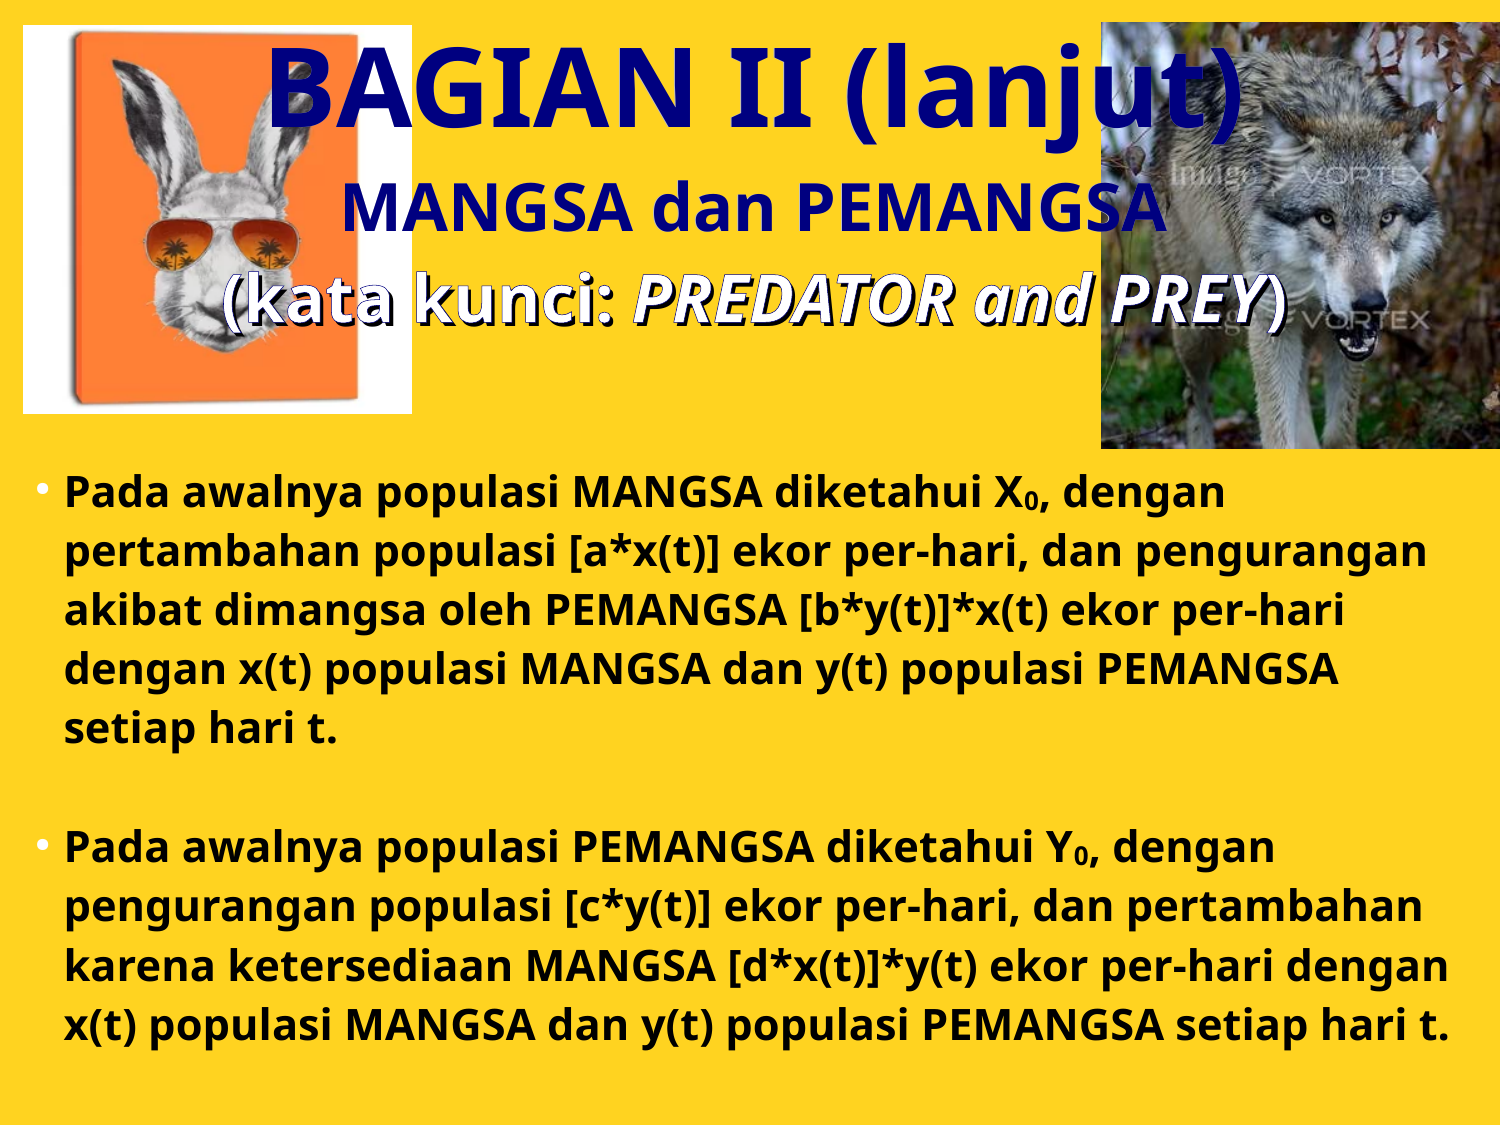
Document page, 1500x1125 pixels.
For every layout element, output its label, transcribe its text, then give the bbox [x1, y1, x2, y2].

title BAGIAN II (lanjut) MANGSA dan PEMANGSA (kata kunci: PREDATOR and PREY) [79, 39, 1430, 313]
picture [23, 25, 412, 414]
list Pada awalnya populasi MANGSA diketahui X0, dengan pertambahan populasi [a*x(t)] ekor per-hari, dan pengurangan akibat dimangsa oleh PEMANGSA [b*y(t)]*x(t) ekor per-hari dengan x(t) populasi MANGSA dan y(t) populasi PEMANGSA setiap hari t. Pada awalnya populasi PEMANGSA diketahui Y0, dengan pengurangan populasi [c*y(t)] ekor per-hari, dan pertambahan karena ketersediaan MANGSA [d*x(t)]*y(t) ekor per-hari dengan x(t) populasi MANGSA dan y(t) populasi PEMANGSA setiap hari t. [23, 460, 1465, 1066]
picture [1101, 22, 1500, 449]
